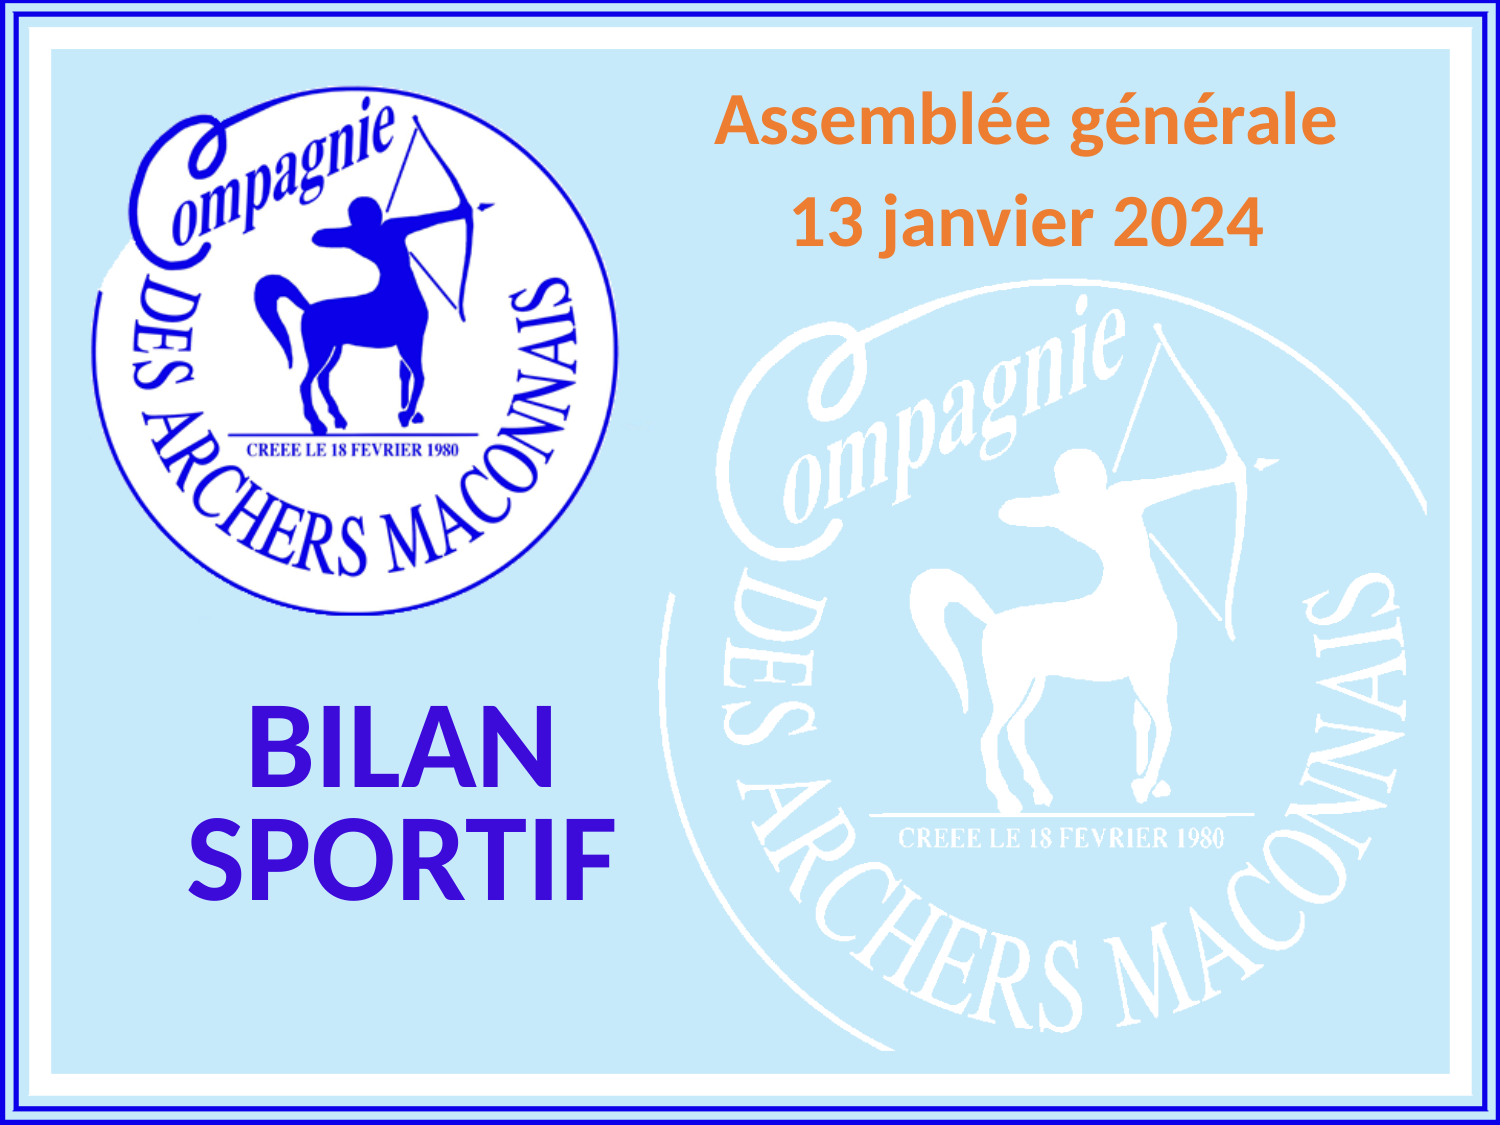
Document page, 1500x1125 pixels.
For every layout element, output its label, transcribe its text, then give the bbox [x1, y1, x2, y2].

text_box BILAN SPORTIF [73, 690, 732, 977]
picture [73, 60, 653, 659]
subtitle Assemblée générale 13 janvier 2024 [612, 72, 1441, 280]
